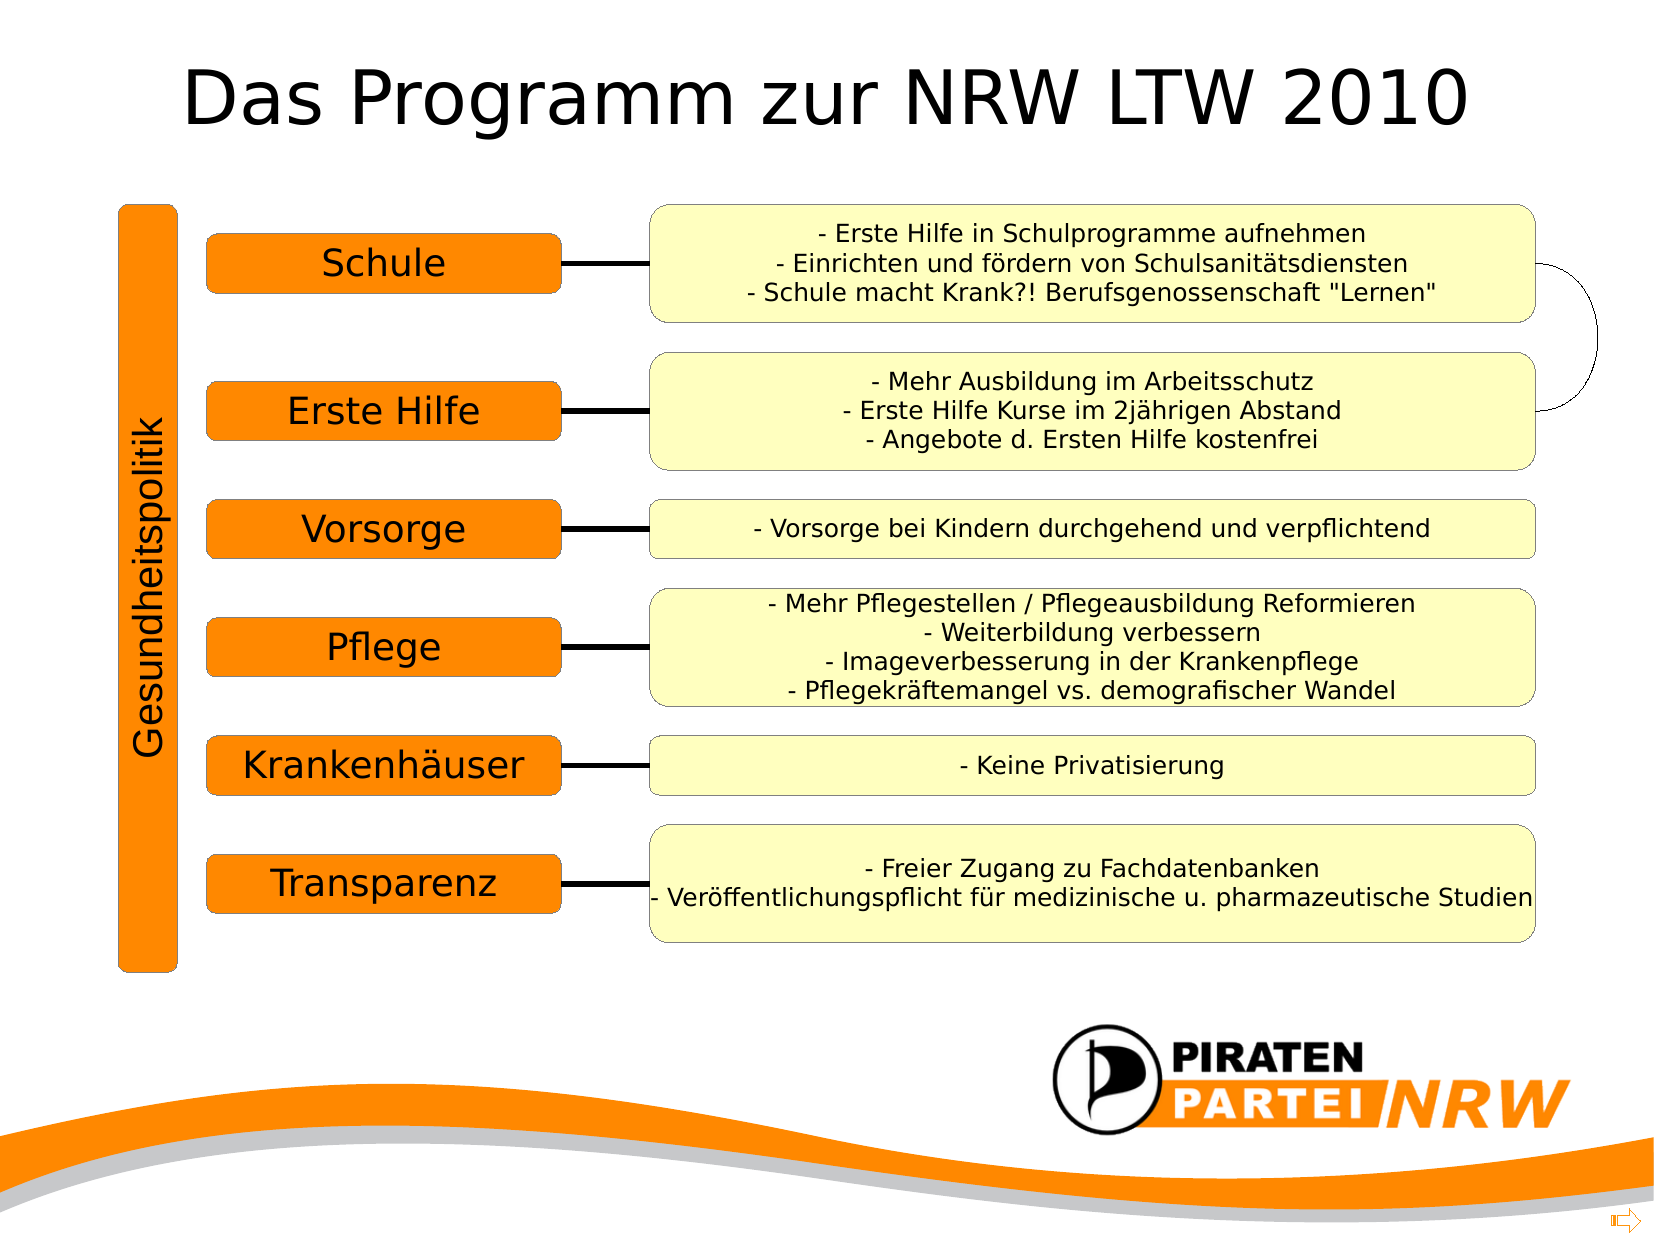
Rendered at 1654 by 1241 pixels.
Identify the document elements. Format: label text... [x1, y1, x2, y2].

title Das Programm zur NRW LTW 2010 [82, 0, 1571, 352]
text_box - Mehr Pflegestellen / Pflegeausbildung Reformieren - Weiterbildung verbessern - Imageverbesserung in der Krankenpflege - Pflegekräftemangel vs. demografischer Wandel [649, 588, 1536, 707]
text_box Transparenz [206, 854, 562, 914]
text_box - Keine Privatisierung [649, 735, 1536, 796]
text_box Pflege [206, 617, 562, 677]
text_box Vorsorge [206, 499, 562, 559]
text_box Gesundheitspolitik [118, 204, 178, 973]
text_box Erste Hilfe [206, 381, 562, 441]
text_box - Freier Zugang zu Fachdatenbanken - Veröffentlichungspflicht für medizinische u. pharmazeutische Studien [649, 824, 1536, 943]
text_box - Mehr Ausbildung im Arbeitsschutz - Erste Hilfe Kurse im 2jährigen Abstand - Angebote d. Ersten Hilfe kostenfrei [649, 352, 1536, 471]
text_box - Vorsorge bei Kindern durchgehend und verpflichtend [649, 499, 1536, 559]
text_box - Erste Hilfe in Schulprogramme aufnehmen - Einrichten und fördern von Schulsanitätsdiensten - Schule macht Krank?! Berufsgenossenschaft "Lernen" [649, 204, 1536, 323]
picture [1045, 1021, 1579, 1140]
text_box Schule [206, 233, 562, 294]
text_box Krankenhäuser [206, 735, 562, 796]
